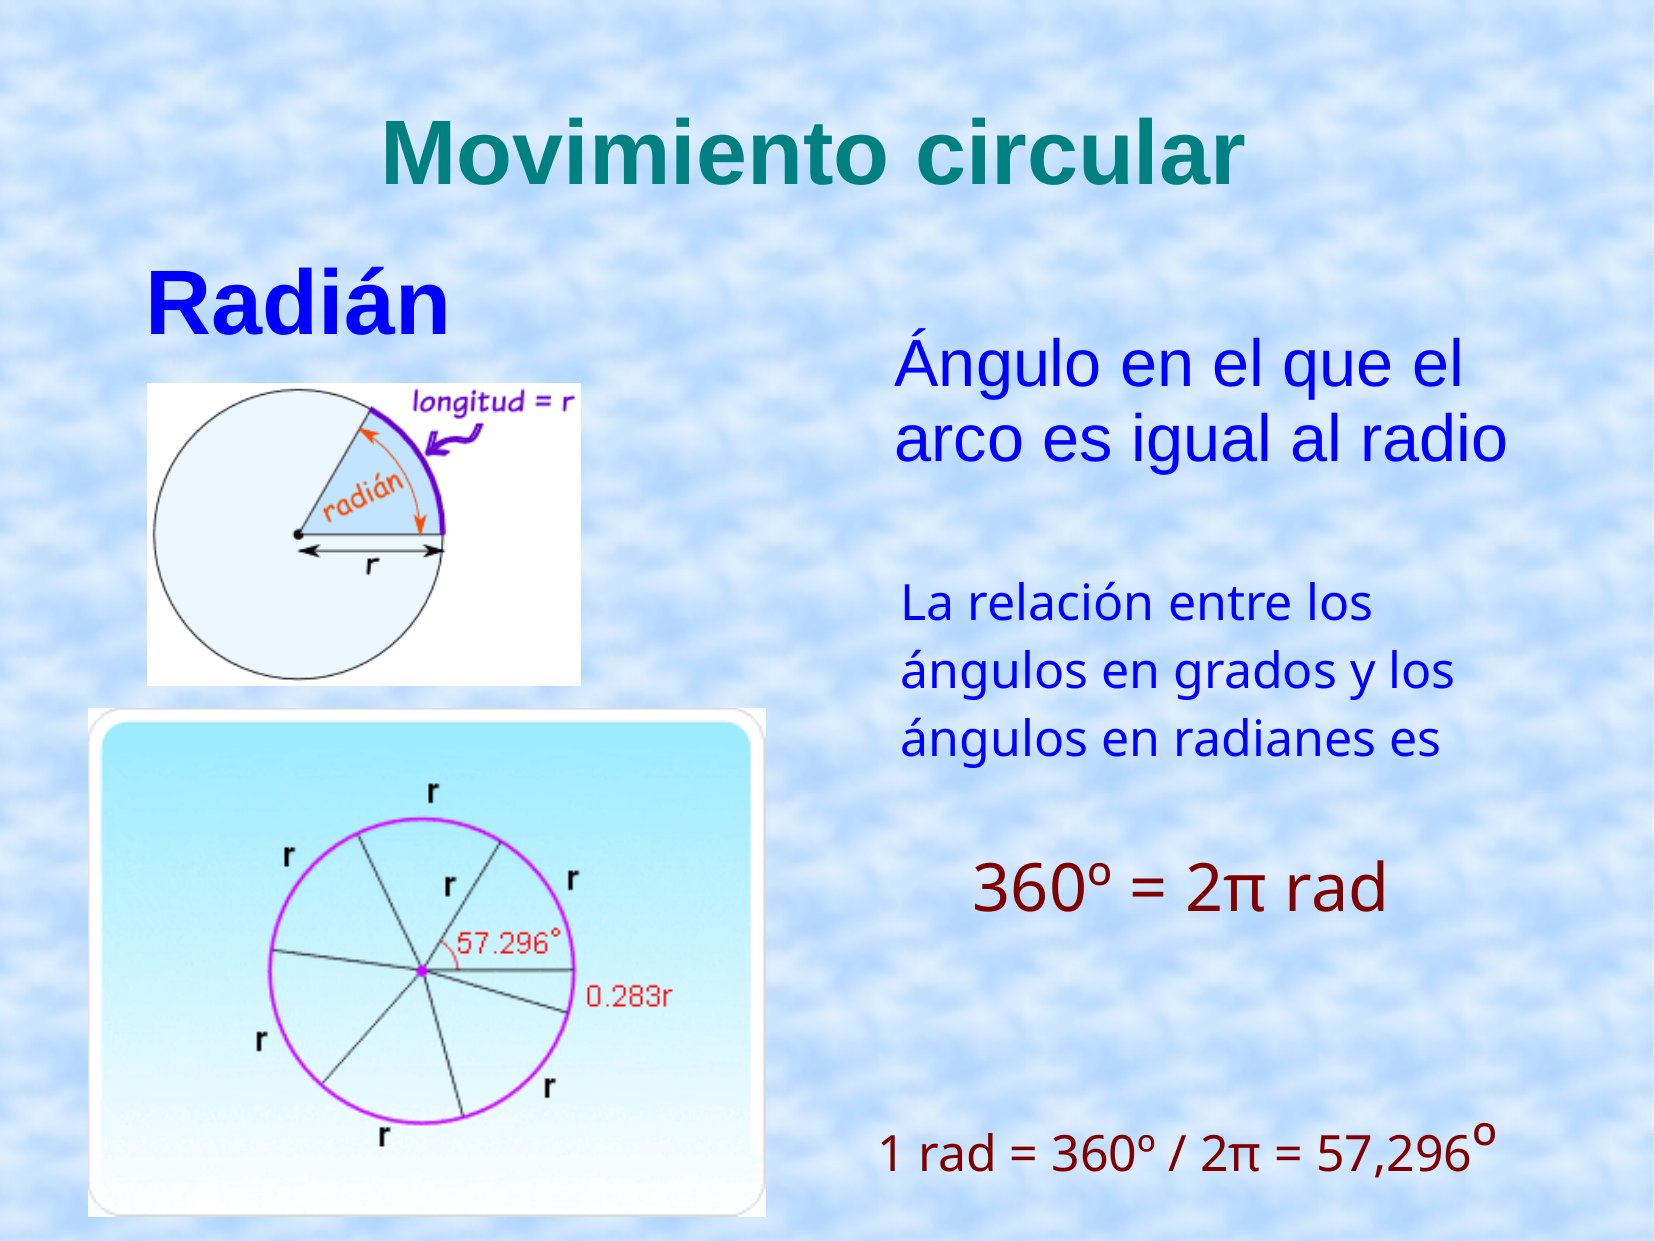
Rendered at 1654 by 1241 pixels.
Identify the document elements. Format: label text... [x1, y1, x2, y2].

title Movimiento circular [82, 49, 1571, 257]
text_box Radián [95, 251, 502, 355]
picture [0, 0, 1654, 1241]
text_box 1 rad = 360º / 2π = 57,296º [767, 1092, 1625, 1205]
text_box Ángulo en el que el arco es igual al radio [738, 318, 1627, 629]
text_box La relación entre los ángulos en grados y los ángulos en radianes es 360º = 2π rad [885, 629, 1477, 945]
